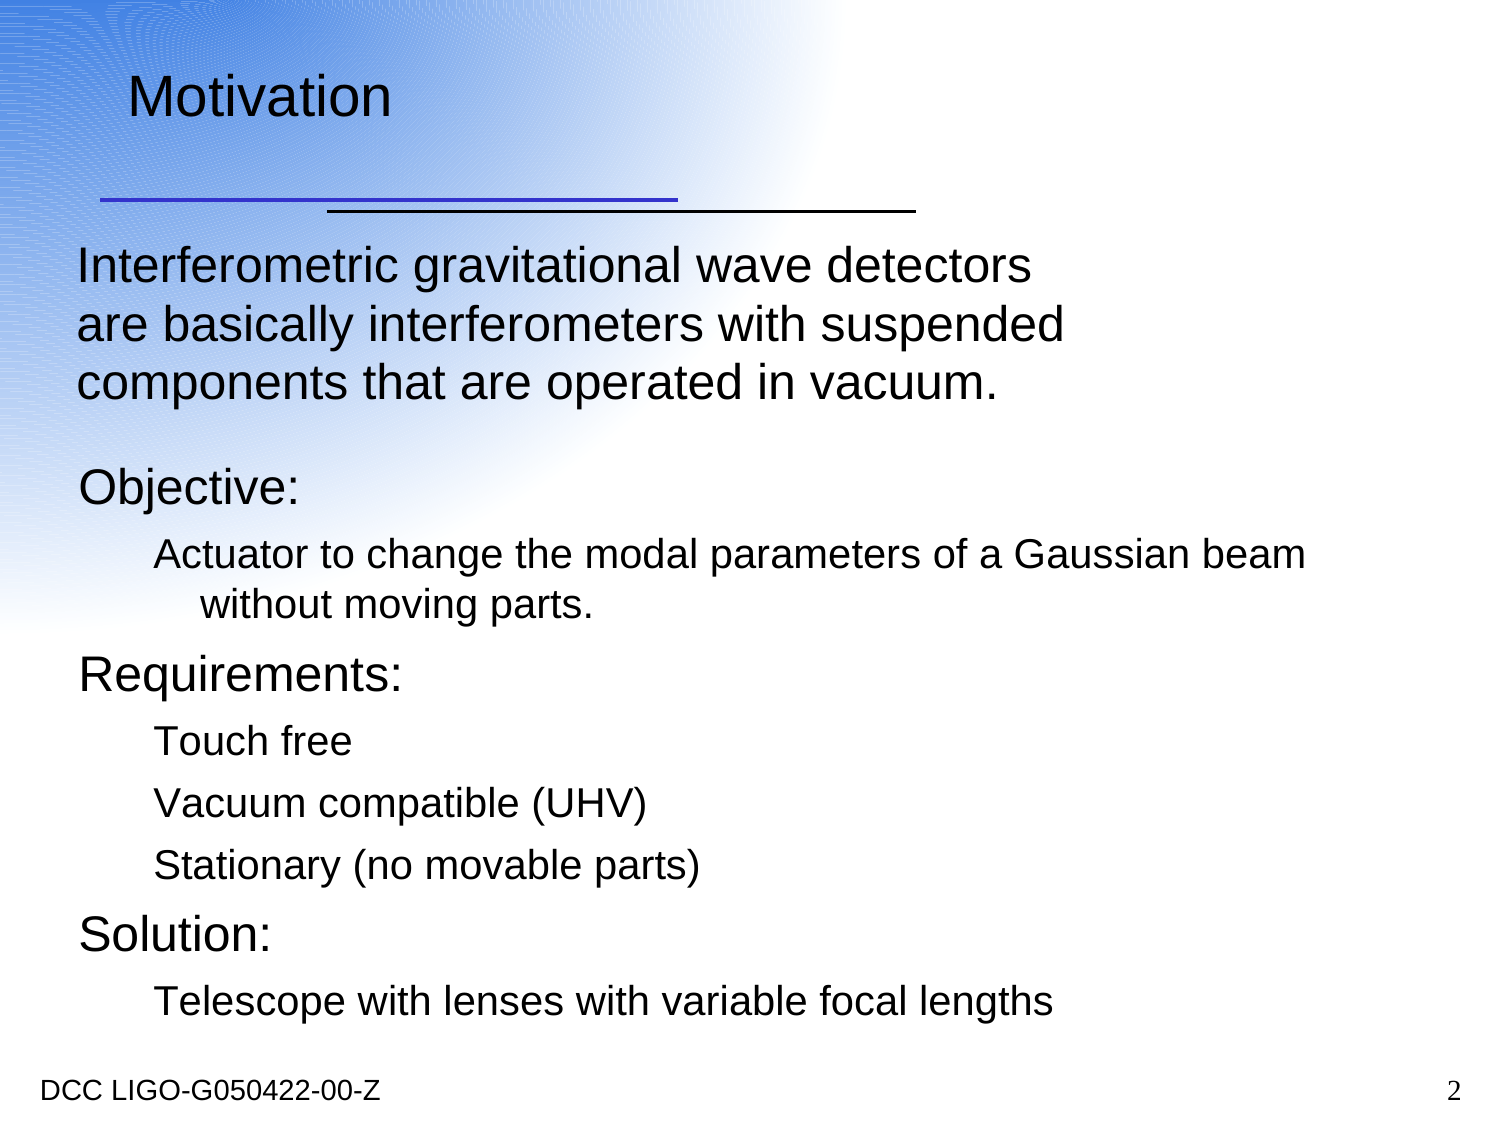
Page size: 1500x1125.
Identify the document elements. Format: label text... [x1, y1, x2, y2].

title Motivation [112, 17, 1388, 171]
text_box Interferometric gravitational wave detectors are basically interferometers with suspended components that are operated in vacuum. [76, 234, 1092, 408]
list Objective: Actuator to change the modal parameters of a Gaussian beam without moving parts. Requirements: Touch free Vacuum compatible (UHV) Stationary (no movable parts) Solution: Telescope with lenses with variable focal lengths [78, 455, 1354, 1125]
